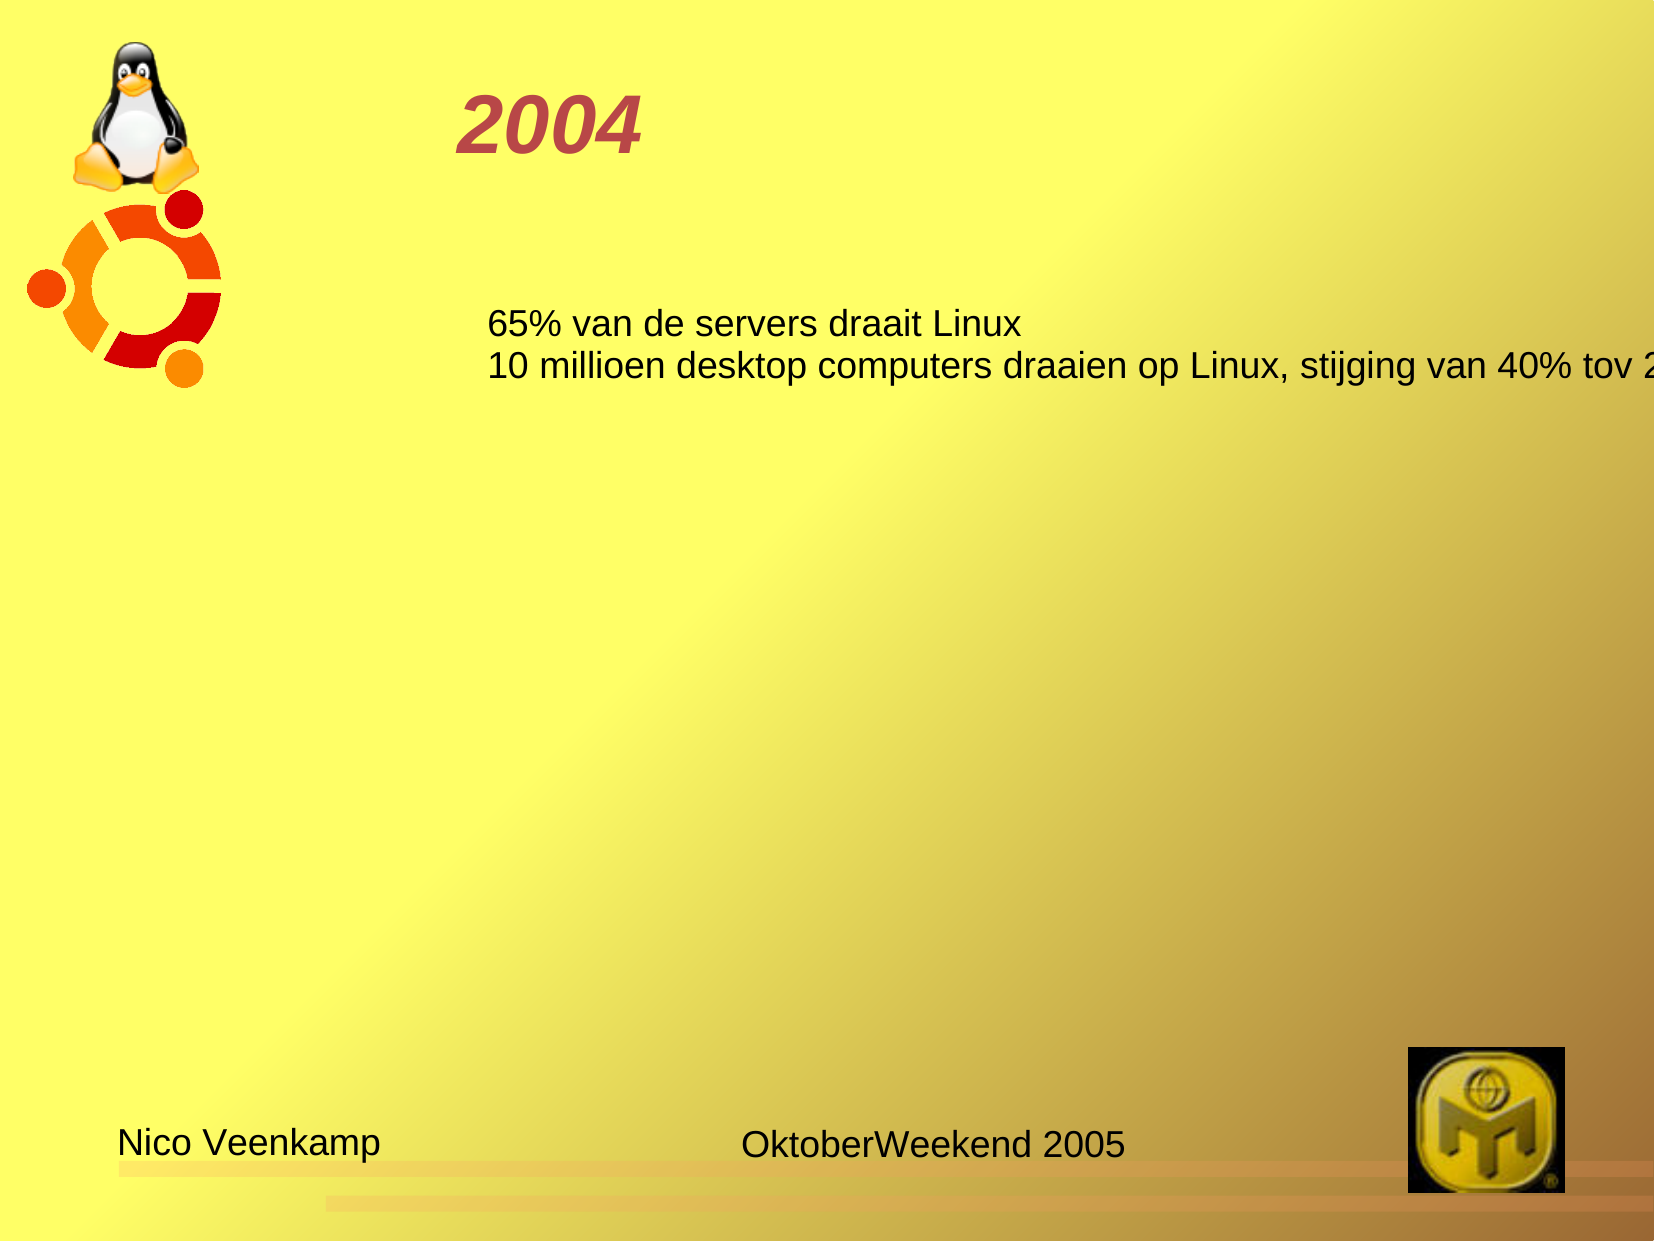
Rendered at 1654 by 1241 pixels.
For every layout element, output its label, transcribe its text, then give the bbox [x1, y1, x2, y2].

picture [1408, 1047, 1565, 1193]
picture [27, 42, 222, 388]
text_box 2004 [442, 70, 625, 194]
text_box 65% van de servers draait Linux 10 millioen desktop computers draaien op Linux, stijging van 40% tov 2003 [472, 295, 1517, 404]
